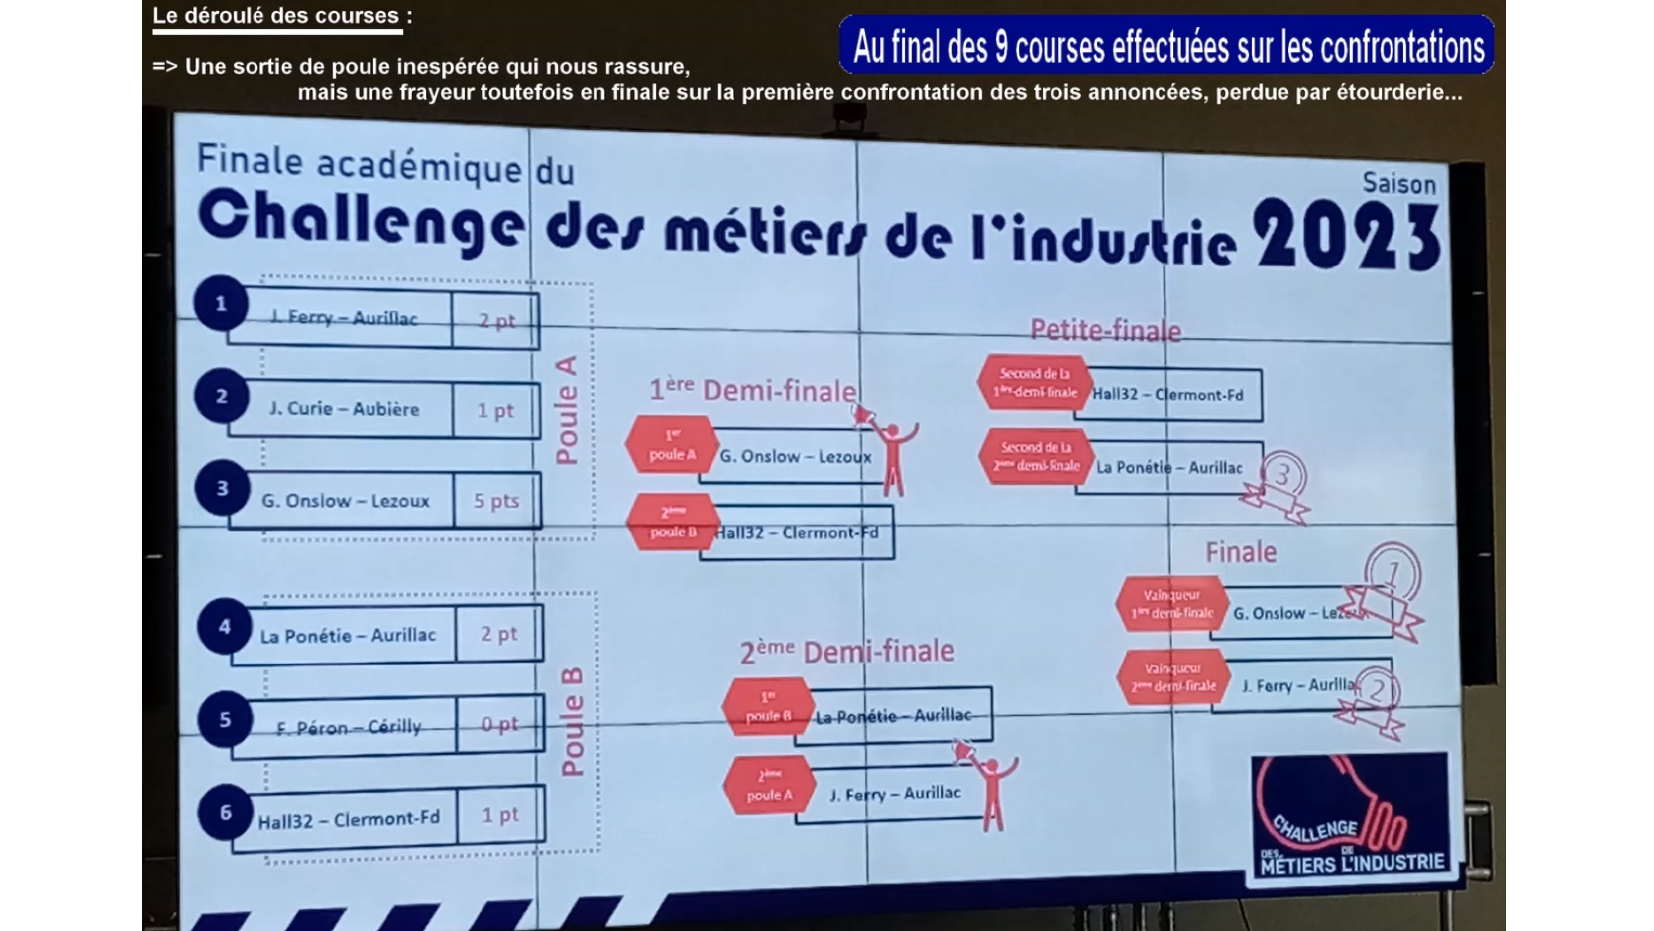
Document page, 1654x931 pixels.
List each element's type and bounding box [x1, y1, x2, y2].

picture [142, 0, 1506, 931]
